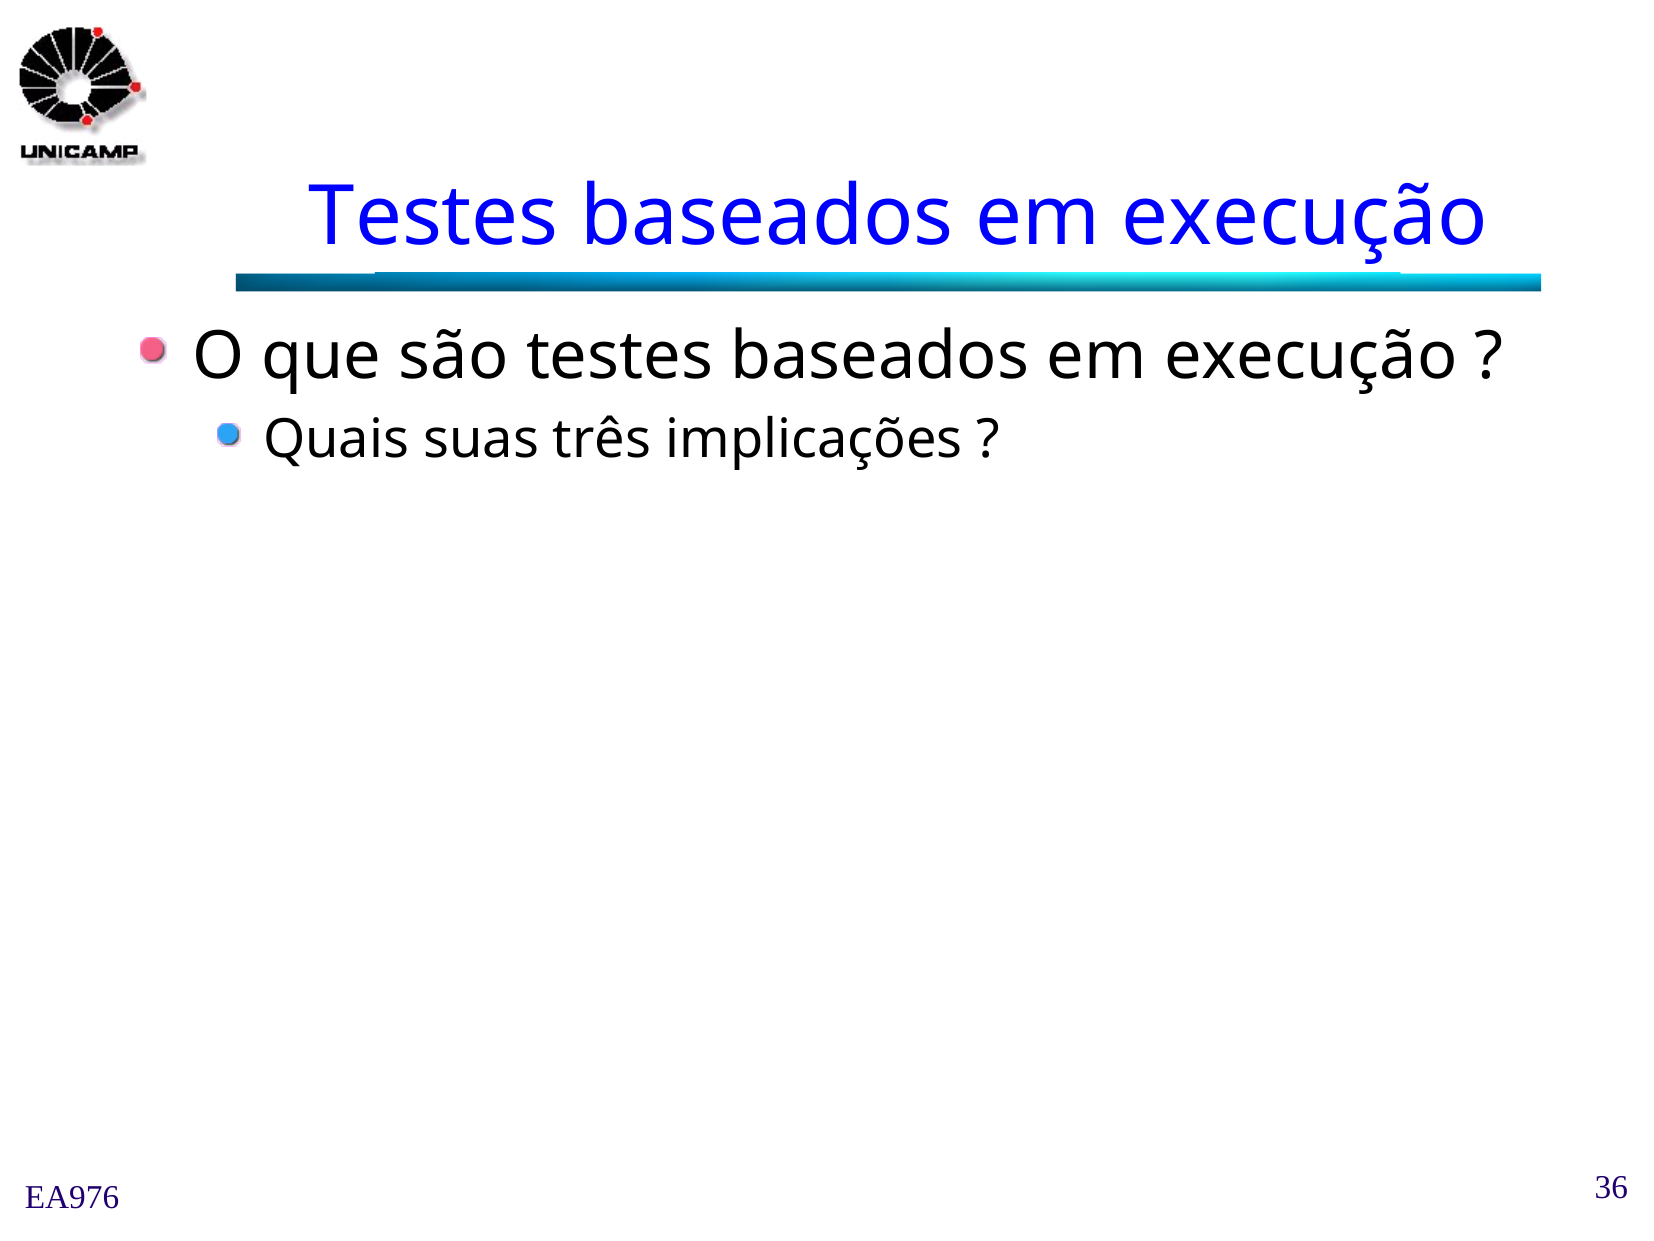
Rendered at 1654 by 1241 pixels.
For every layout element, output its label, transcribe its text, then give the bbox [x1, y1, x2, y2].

title Testes baseados em execução [264, 0, 1534, 266]
list O que são testes baseados em execução ? Quais suas três implicações ? [121, 309, 1534, 1182]
picture [125, 272, 1654, 295]
